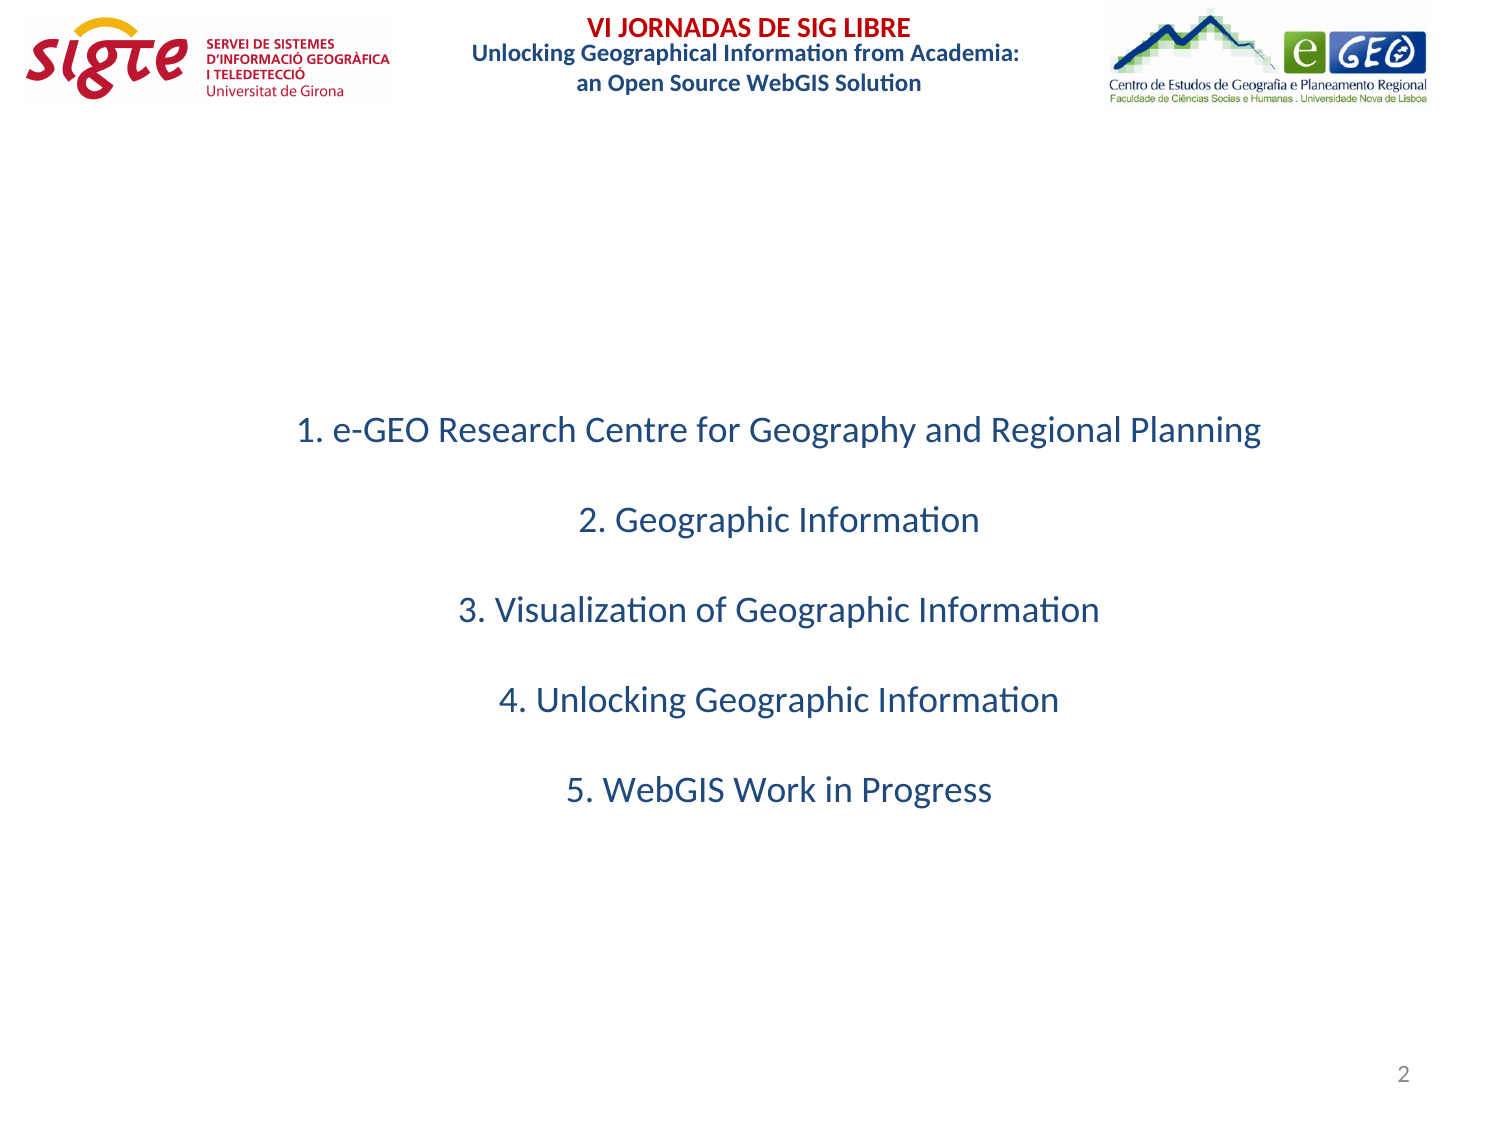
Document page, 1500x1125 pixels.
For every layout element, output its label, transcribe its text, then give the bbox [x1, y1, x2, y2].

picture [1104, 2, 1430, 110]
text_box Unlocking Geographical Information from Academia: an Open Source WebGIS Solution [442, 29, 1057, 105]
text_box <número> [1074, 1042, 1426, 1103]
text_box 1. e-GEO Research Centre for Geography and Regional Planning 2. Geographic Information 3. Visualization of Geographic Information 4. Unlocking Geographic Information 5. WebGIS Work in Progress [20, 397, 1483, 818]
picture [20, 13, 393, 103]
text_box VI JORNADAS DE SIG LIBRE [572, 0, 927, 29]
